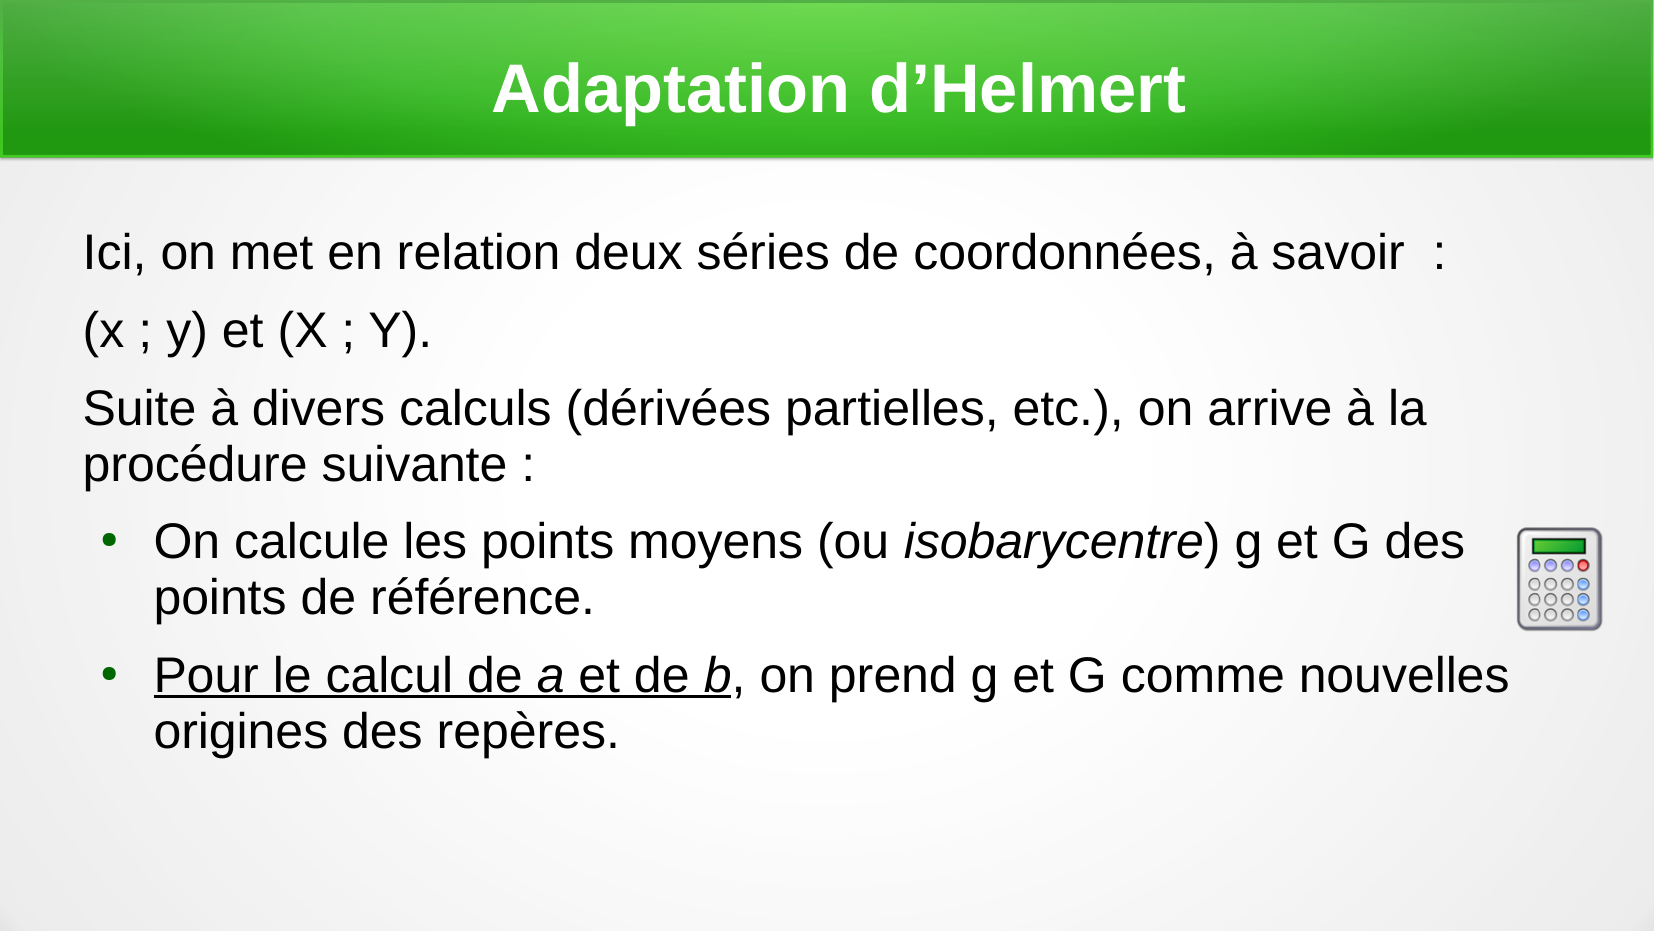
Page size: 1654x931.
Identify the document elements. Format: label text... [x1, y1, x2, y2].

picture [1500, 519, 1617, 637]
list Ici, on met en relation deux séries de coordonnées, à savoir : (x ; y) et (X ; Y). Suite à divers calculs (dérivées partielles, etc.), on arrive à la procédure suivante : On calcule les points moyens (ou isobarycentre) g et G des points de référence. Pour le calcul de a et de b, on prend g et G comme nouvelles origines des repères. [82, 224, 1571, 764]
title Adaptation d’Helmert [82, 35, 1571, 142]
